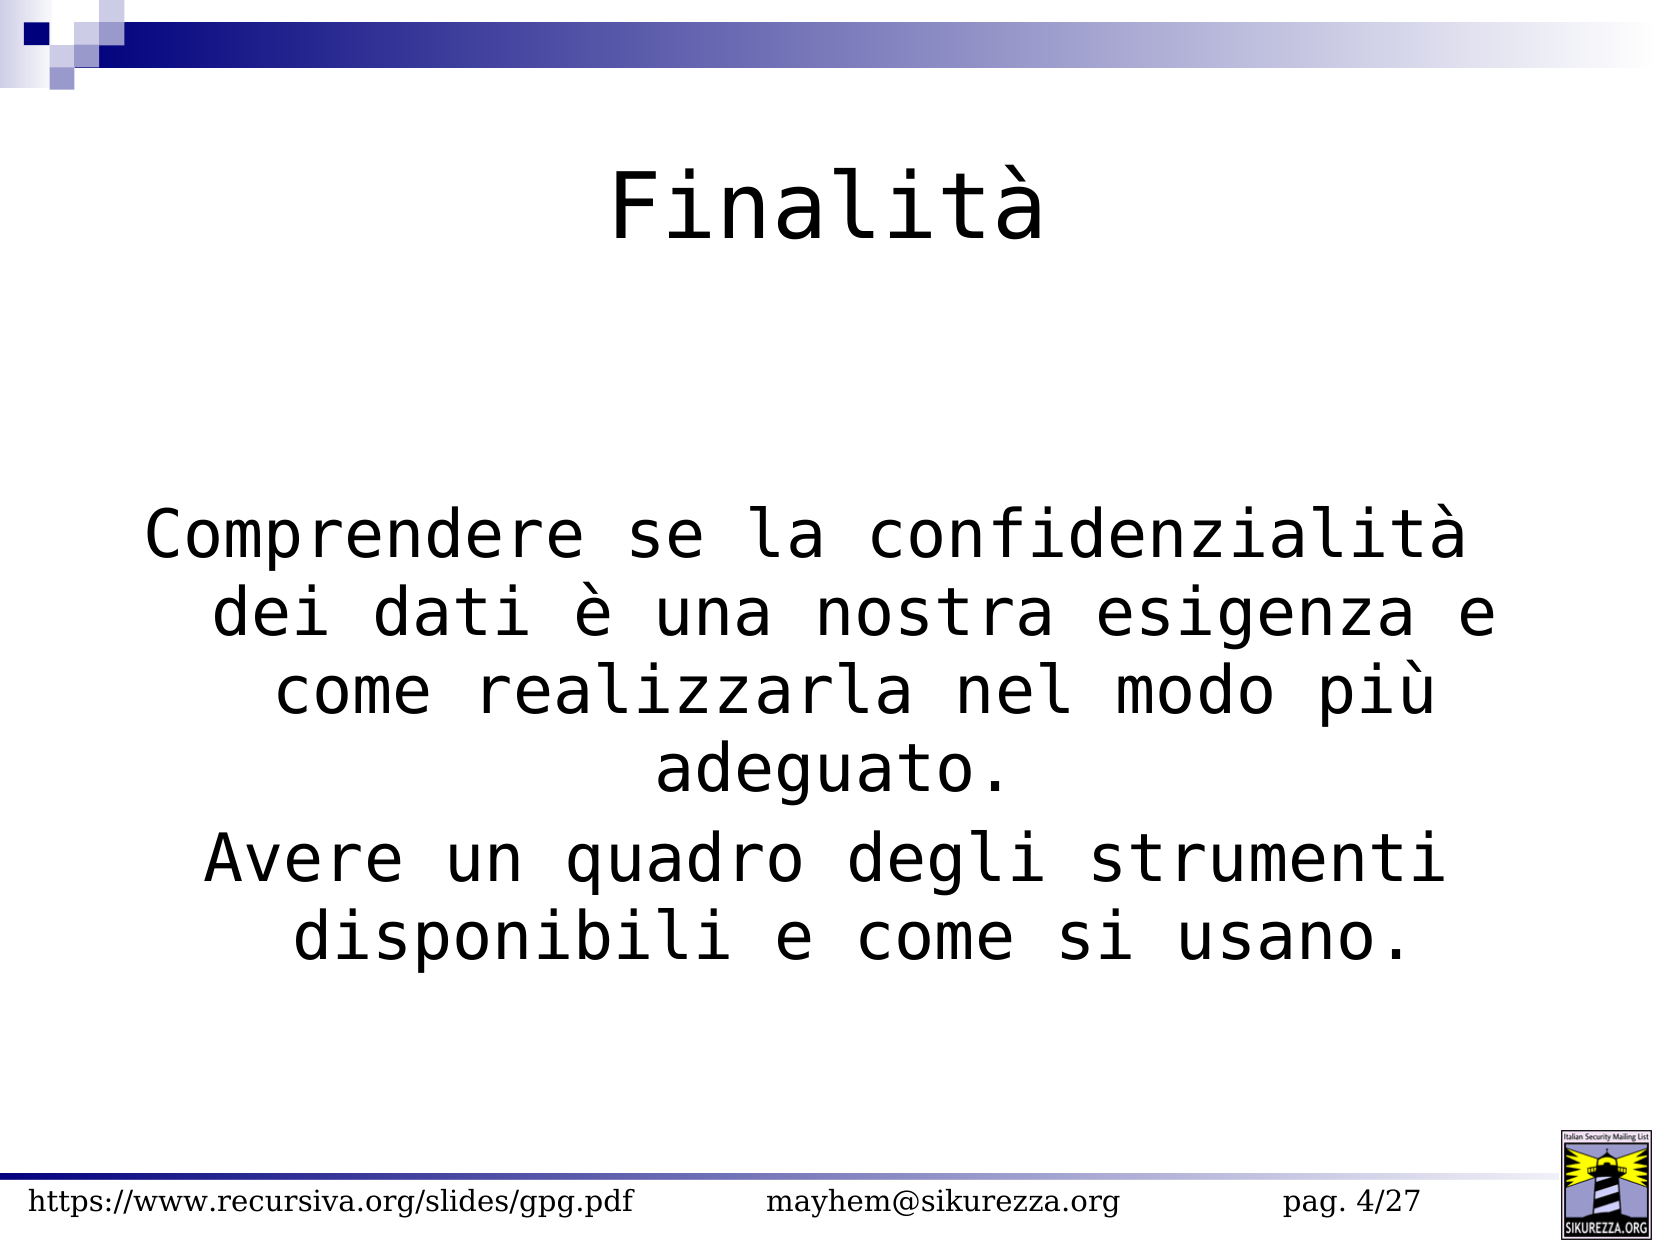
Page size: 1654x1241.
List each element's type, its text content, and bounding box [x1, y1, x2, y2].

subtitle Comprendere se la confidenzialità dei dati è una nostra esigenza e come realizzarla nel modo più adeguato. Avere un quadro degli strumenti disponibili e come si usano. [121, 344, 1534, 1127]
picture [0, 1128, 1654, 1241]
title Finalità [121, 102, 1534, 311]
